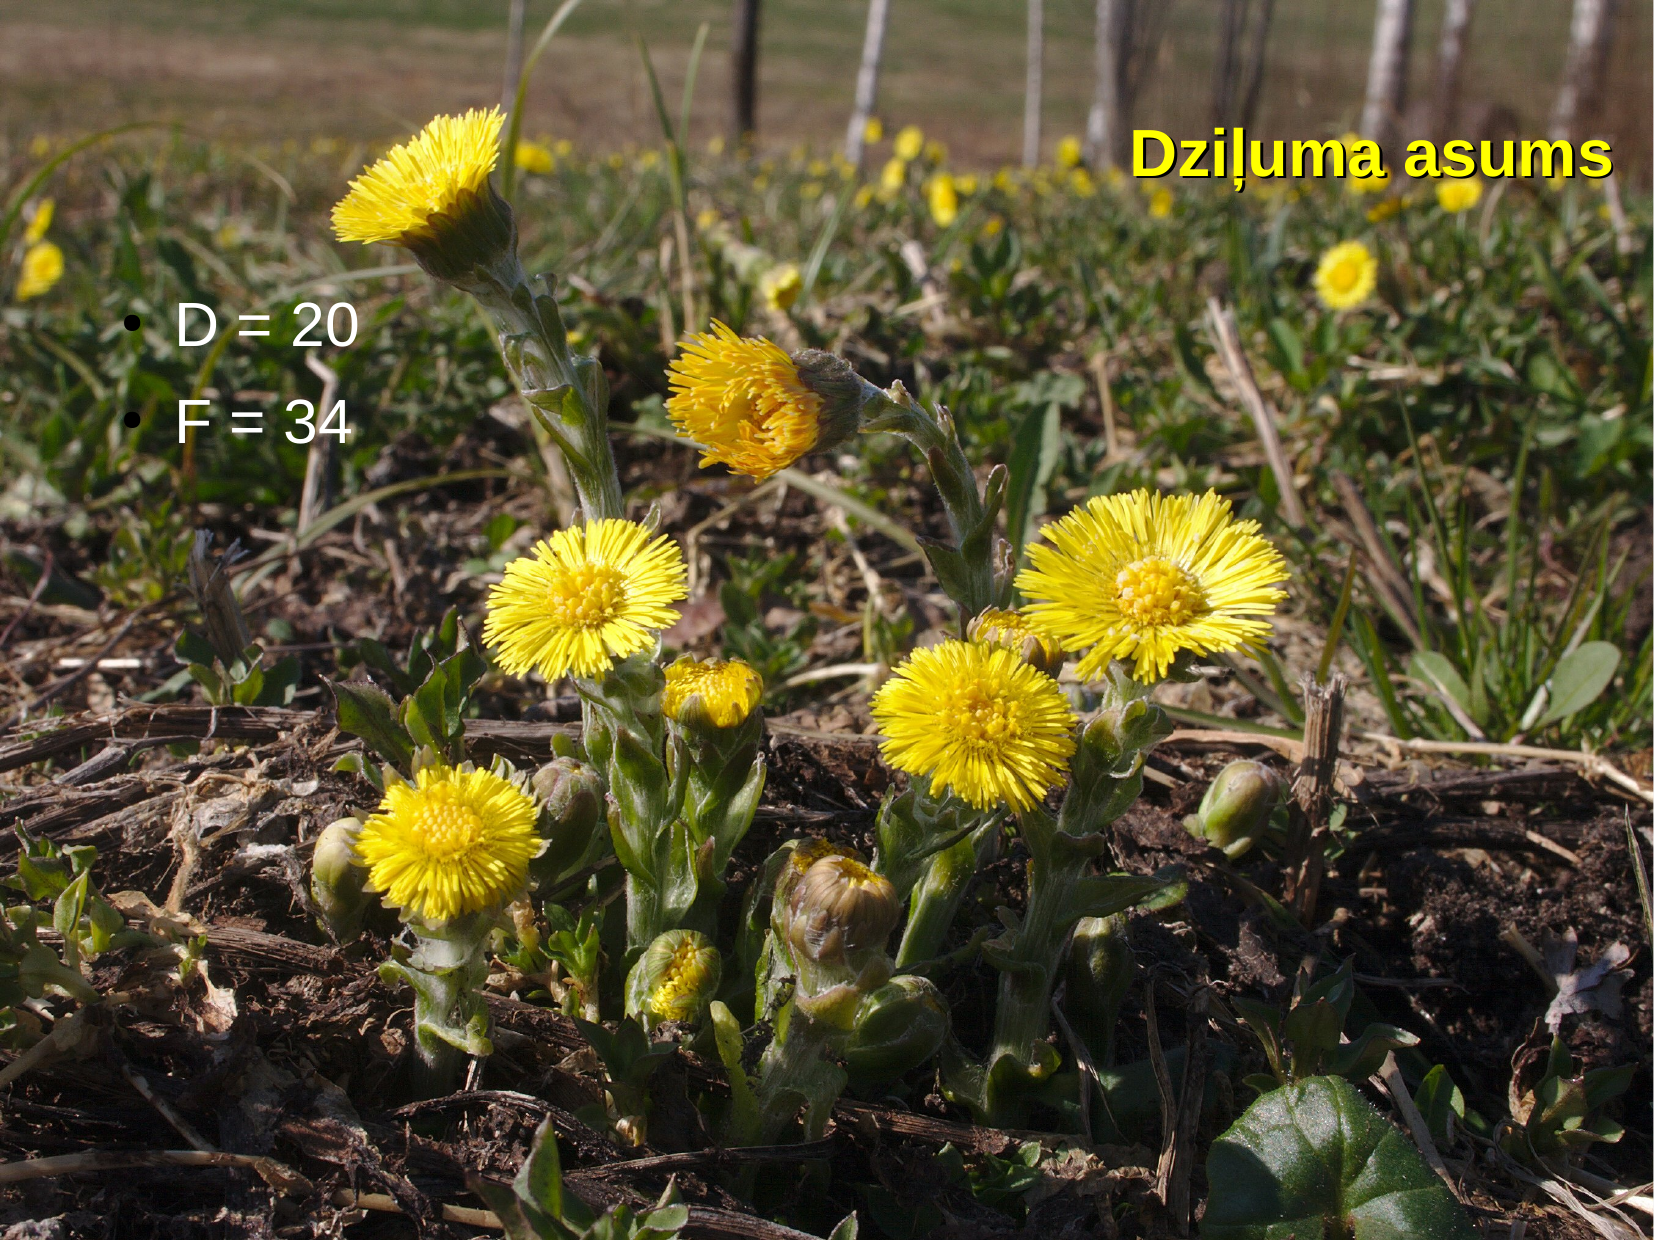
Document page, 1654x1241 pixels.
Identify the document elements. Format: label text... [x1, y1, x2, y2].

title Dziļuma asums [42, 49, 1615, 257]
list D = 20 F = 34 [37, 290, 1620, 1010]
picture [0, 0, 1654, 1240]
